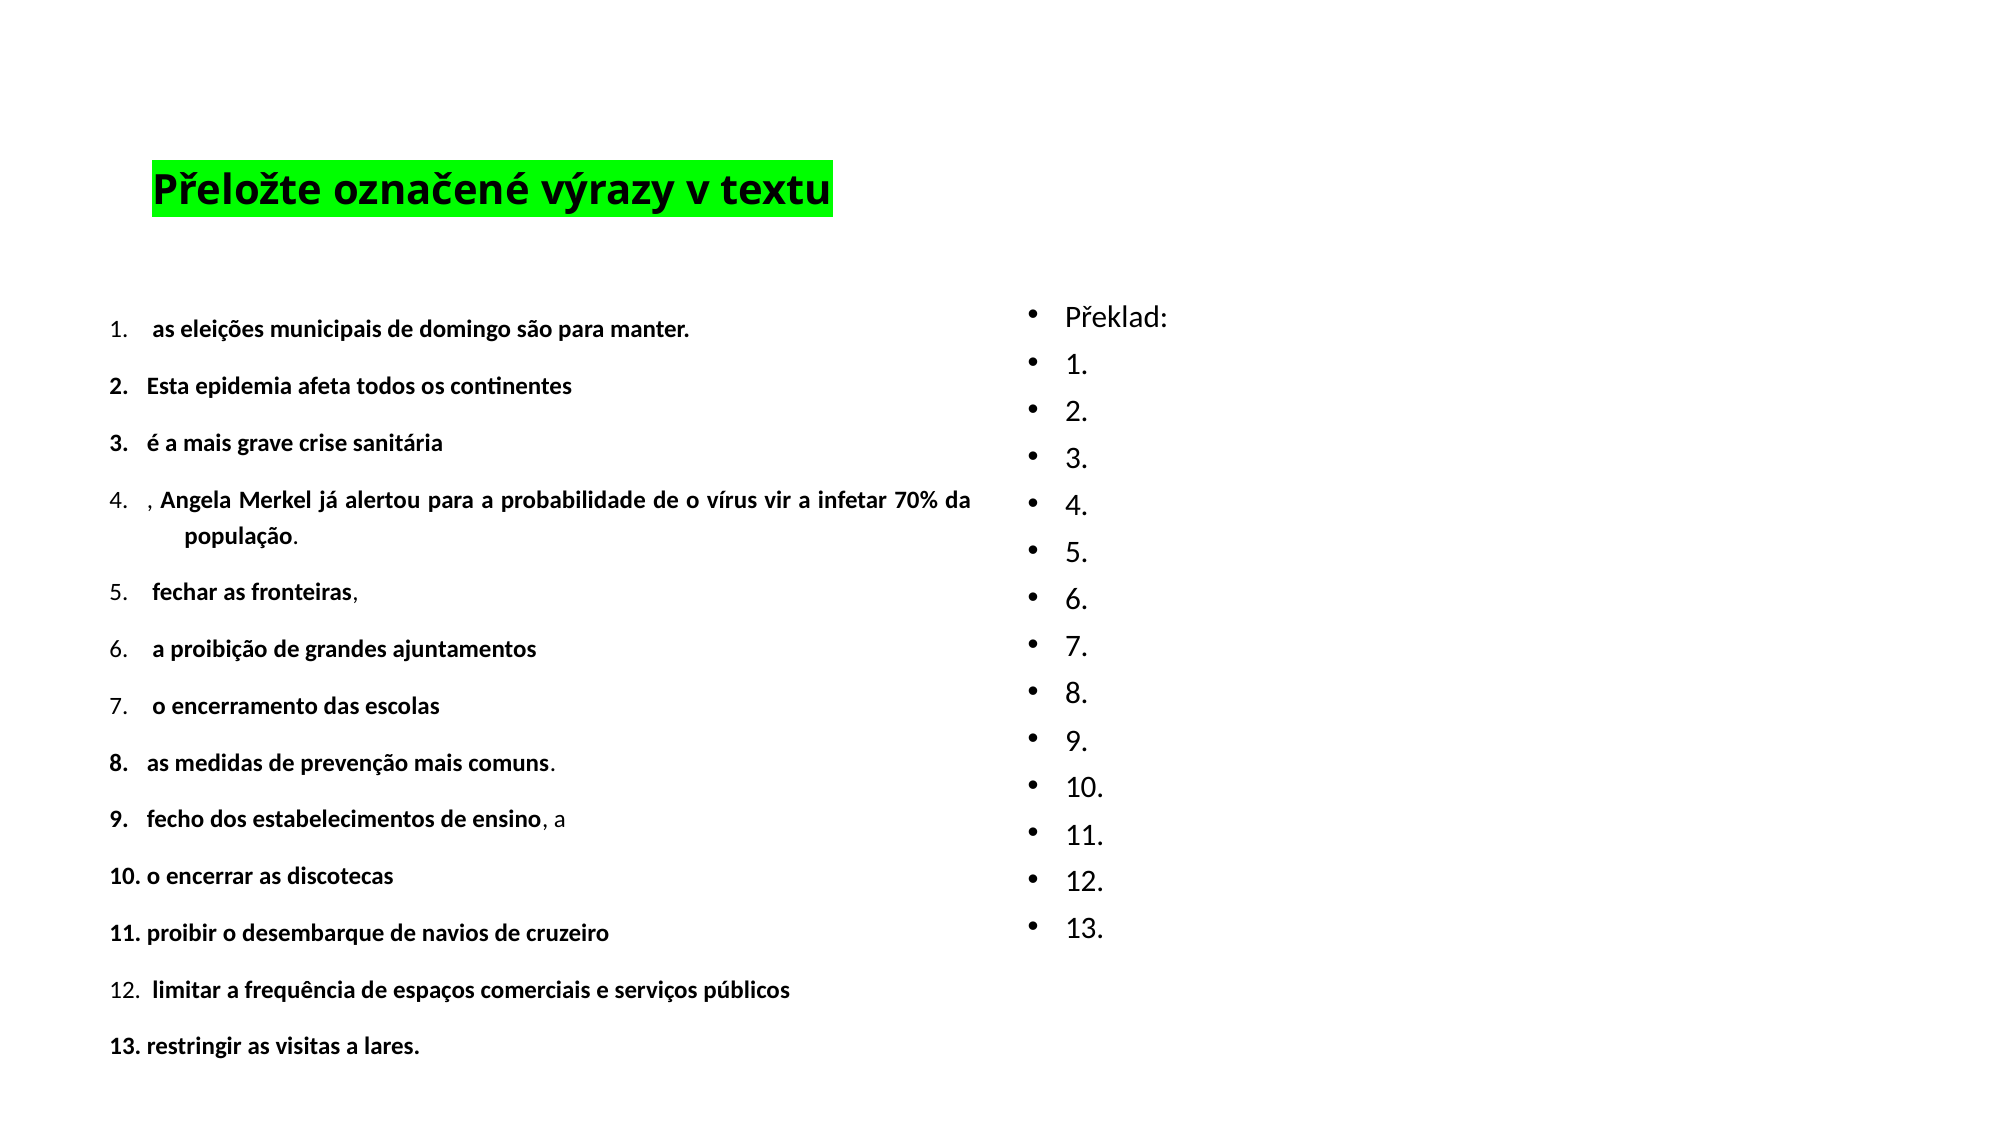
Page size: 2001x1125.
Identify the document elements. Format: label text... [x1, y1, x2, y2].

title Přeložte označené výrazy v textu [137, 59, 1863, 278]
list Překlad: 1. 2. 3. 4. 5. 6. 7. 8. 9. 10. 11. 12. 13. [1012, 299, 1863, 1014]
list as eleições municipais de domingo são para manter. Esta epidemia afeta todos os continentes é a mais grave crise sanitária , Angela Merkel já alertou para a probabilidade de o vírus vir a infetar 70% da população. fechar as fronteiras, a proibição de grandes ajuntamentos o encerramento das escolas as medidas de prevenção mais comuns. fecho dos estabelecimentos de ensino, a o encerrar as discotecas proibir o desembarque de navios de cruzeiro limitar a frequência de espaços comerciais e serviços públicos restringir as visitas a lares. [94, 299, 988, 1085]
